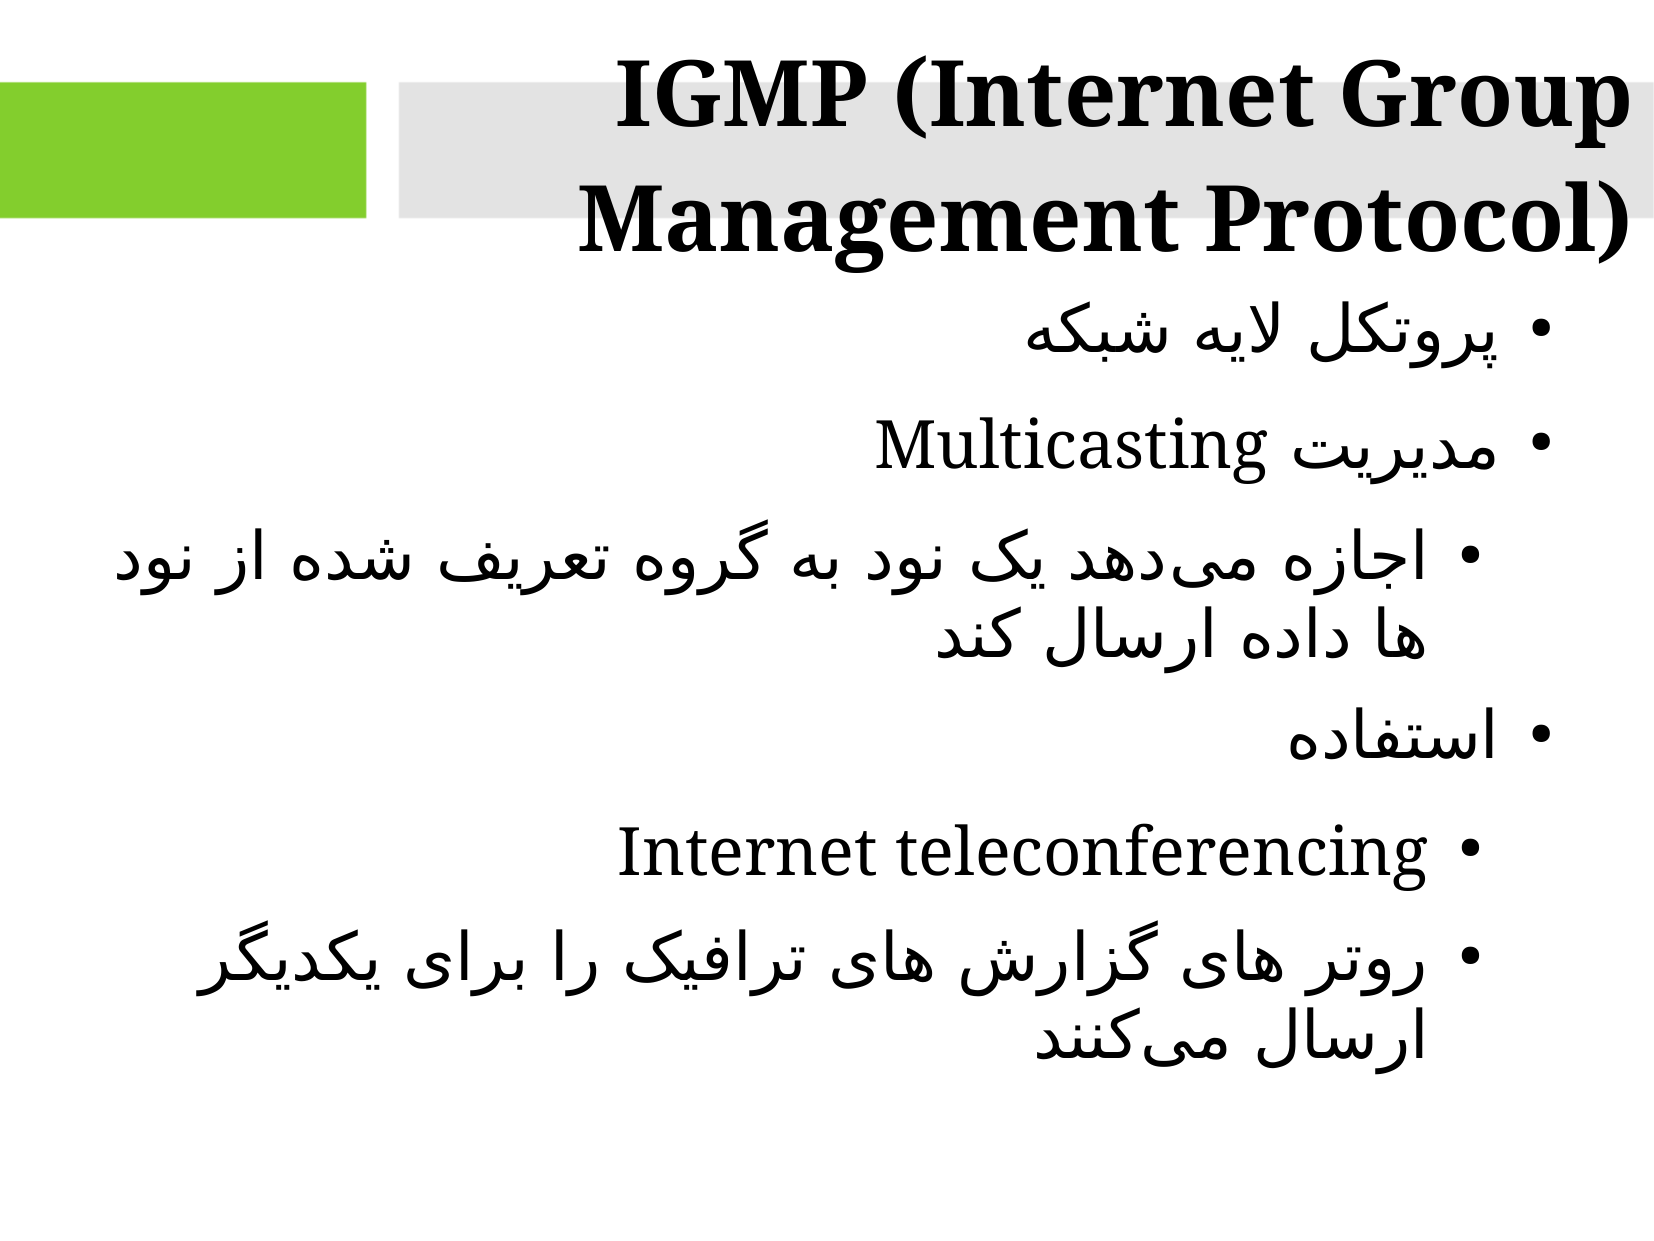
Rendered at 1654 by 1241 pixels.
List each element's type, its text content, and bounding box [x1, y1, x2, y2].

list پروتکل لایه شبکه مدیریت Multicasting اجازه می‌دهد یک نود به گروه تعریف شده از نود ها داده ارسال کند استفاده Internet teleconferencing روتر های گزارش های ترافیک را برای یکدیگر ارسال می‌کنند [82, 290, 1571, 1182]
title IGMP (Internet Group Management Protocol) [30, 49, 1636, 257]
picture [0, 0, 1654, 1241]
